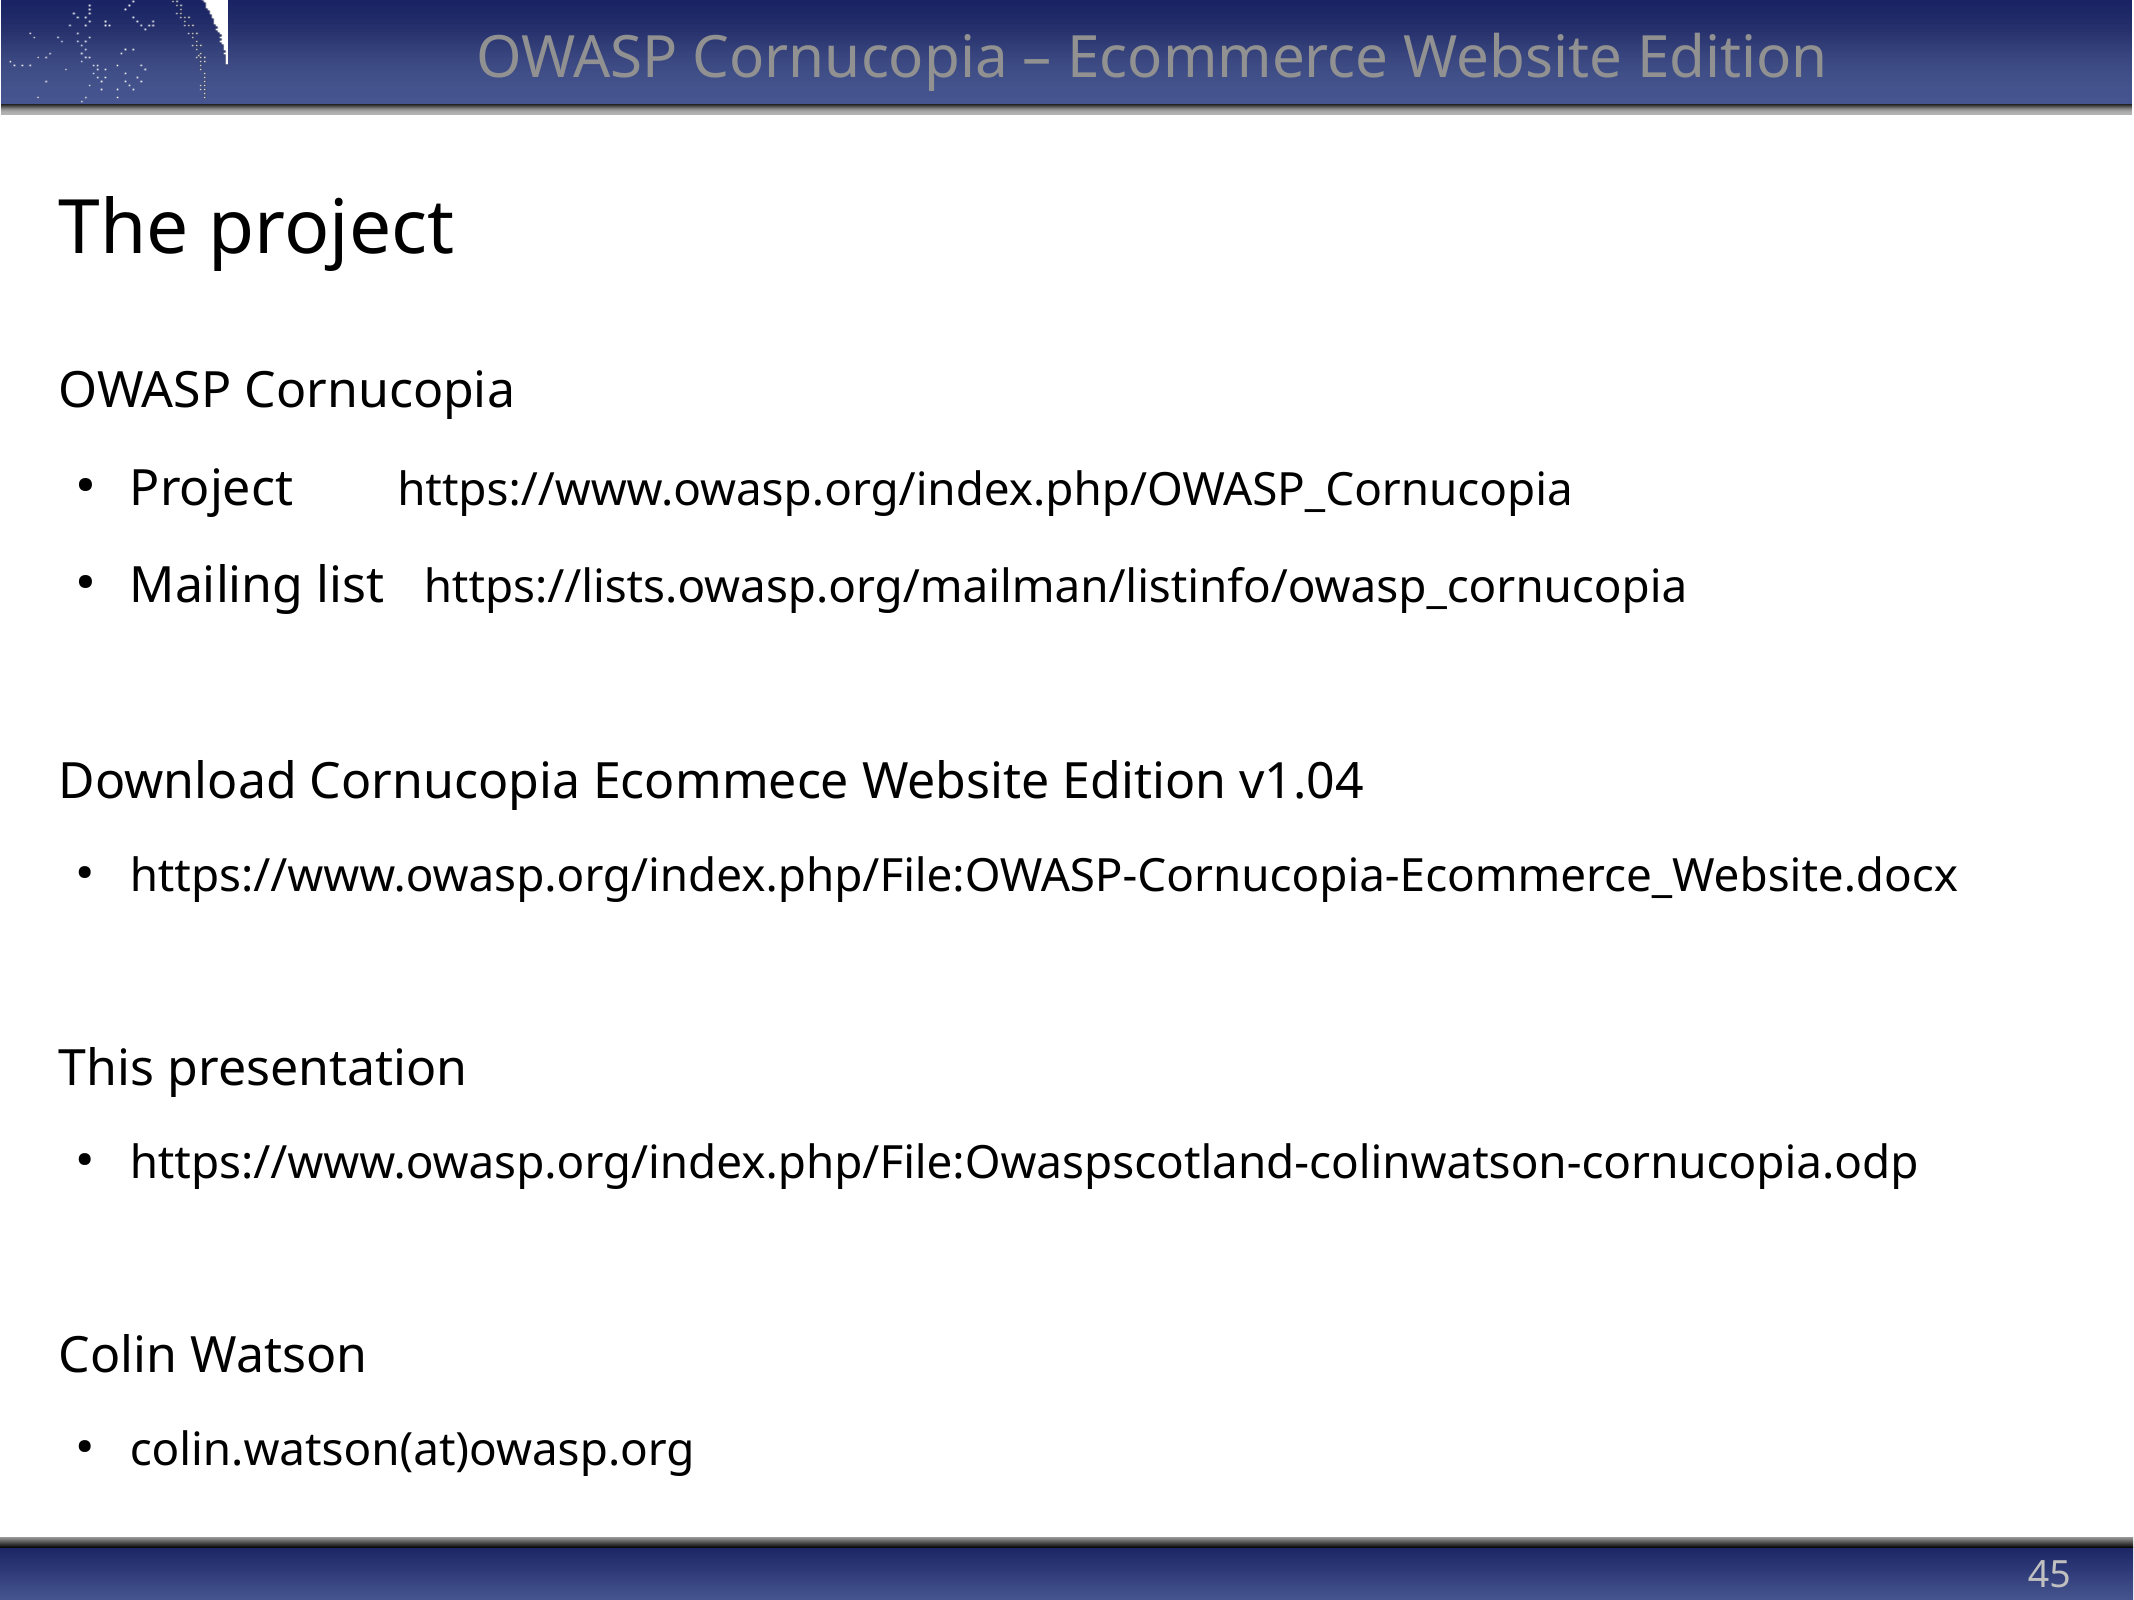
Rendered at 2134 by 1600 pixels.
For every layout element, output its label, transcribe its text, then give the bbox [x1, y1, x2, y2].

list OWASP Cornucopia Project https://www.owasp.org/index.php/OWASP_Cornucopia Mailing list https://lists.owasp.org/mailman/listinfo/owasp_cornucopia Download Cornucopia Ecommece Website Edition v1.04 https://www.owasp.org/index.php/File:OWASP-Cornucopia-Ecommerce_Website.docx This presentation https://www.owasp.org/index.php/File:Owaspscotland-colinwatson-cornucopia.odp Colin Watson colin.watson(at)owasp.org [58, 354, 2097, 1536]
title The project [58, 124, 2126, 325]
